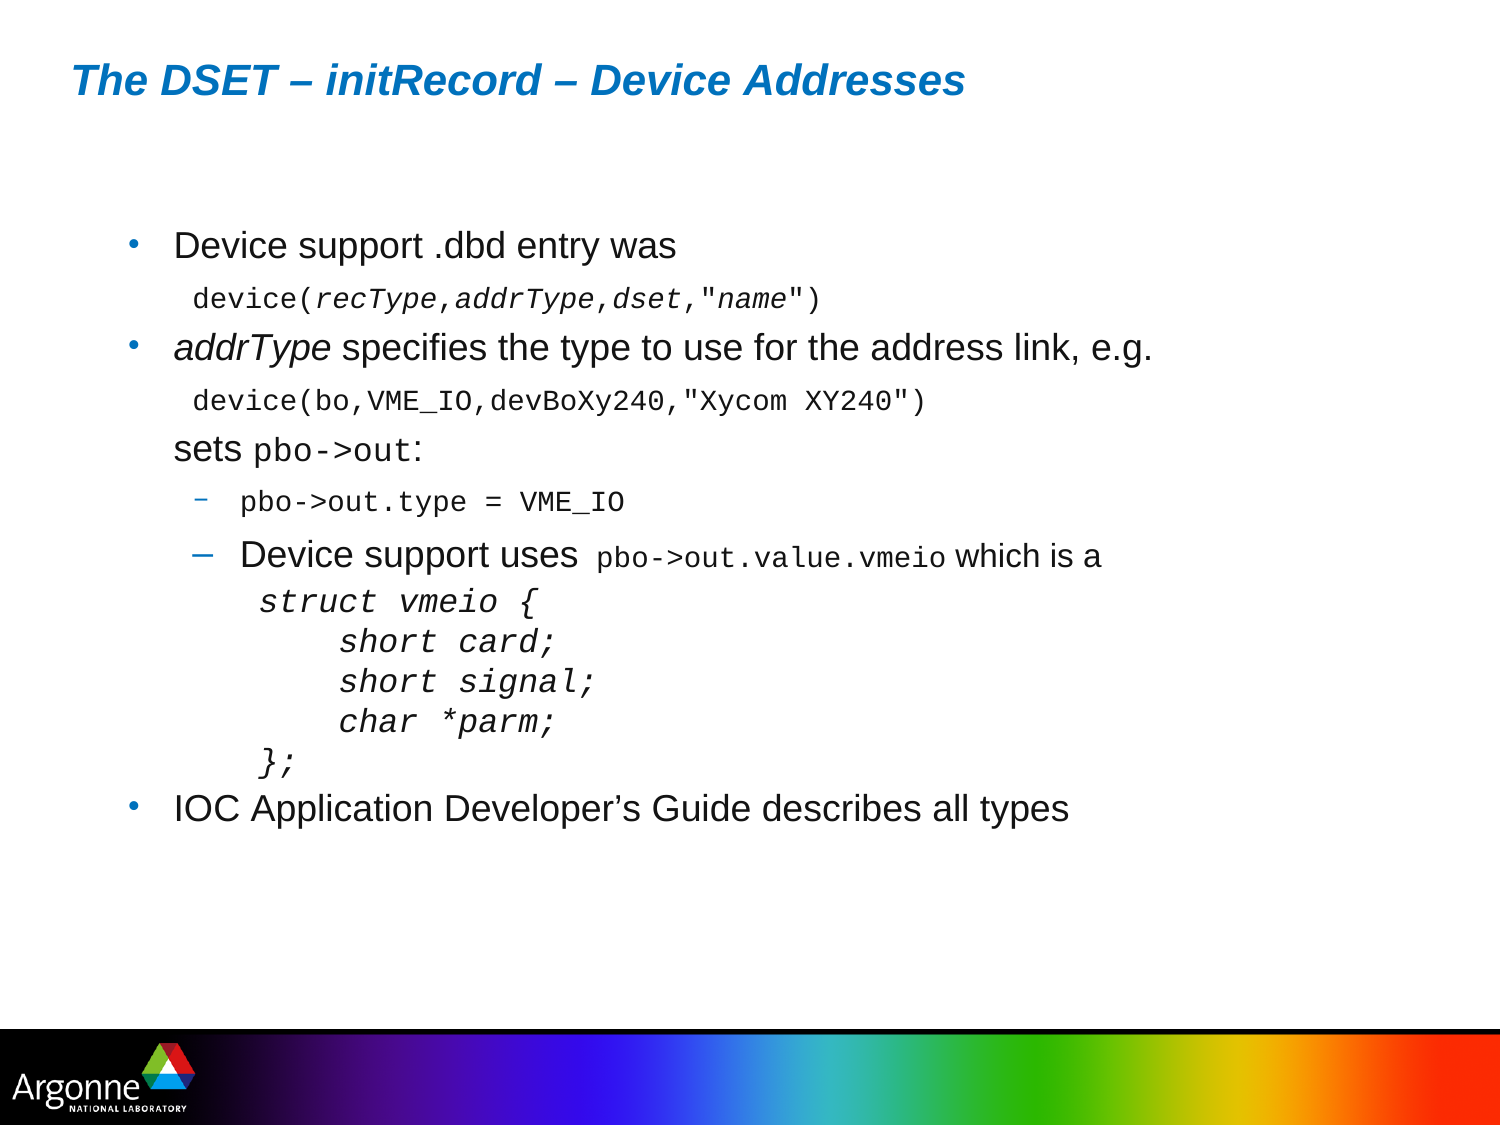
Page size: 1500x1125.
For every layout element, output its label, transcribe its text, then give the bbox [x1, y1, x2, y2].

title The DSET – initRecord – Device Addresses [55, 57, 1361, 113]
list Device support .dbd entry was device(recType,addrType,dset,"name") addrType specifies the type to use for the address link, e.g. device(bo,VME_IO,devBoXy240,"Xycom XY240") sets pbo->out: pbo->out.type = VME_IO Device support uses pbo->out.value.vmeio which is a struct vmeio { short card; short signal; char *parm; }; IOC Application Developer’s Guide describes all types [112, 213, 1457, 895]
picture [0, 1029, 1500, 1125]
